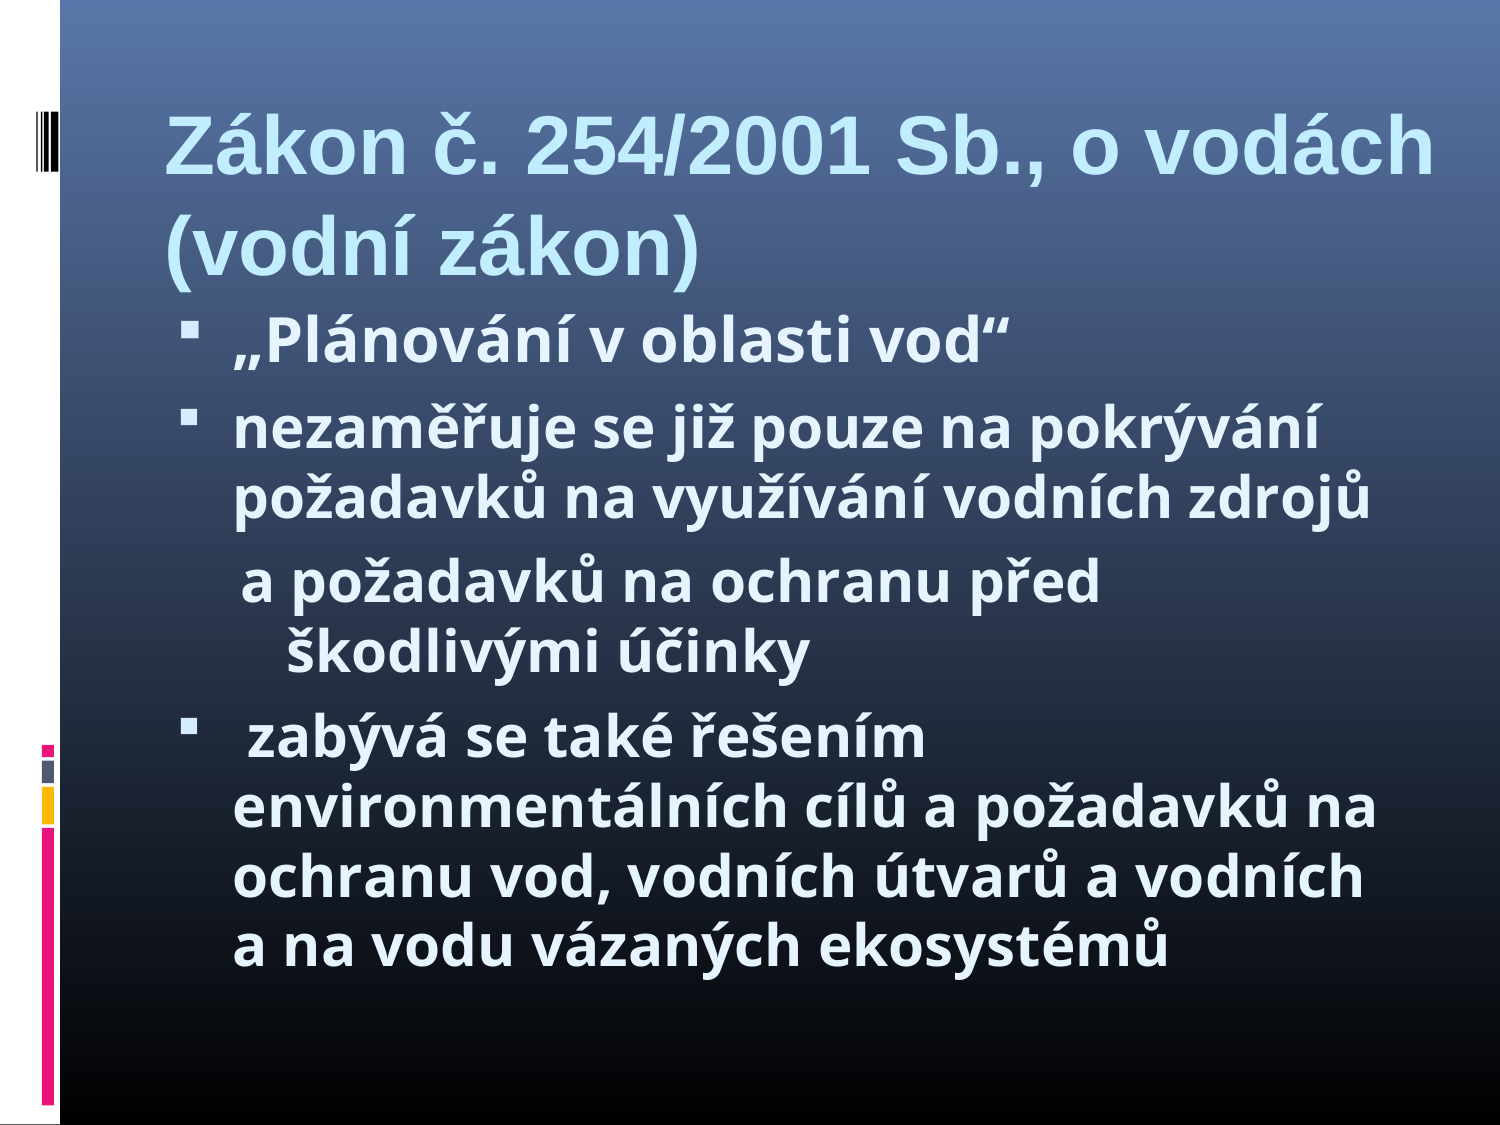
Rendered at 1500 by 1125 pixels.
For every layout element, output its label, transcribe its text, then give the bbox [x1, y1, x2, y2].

list „Plánování v oblasti vod“ nezaměřuje se již pouze na pokrývání požadavků na využívání vodních zdrojů a požadavků na ochranu před škodlivými účinky zabývá se také řešením environmentálních cílů a požadavků na ochranu vod, vodních útvarů a vodních a na vodu vázaných ekosystémů [150, 292, 1426, 1043]
title Zákon č. 254/2001 Sb., o vodách (vodní zákon) [150, 84, 1471, 300]
